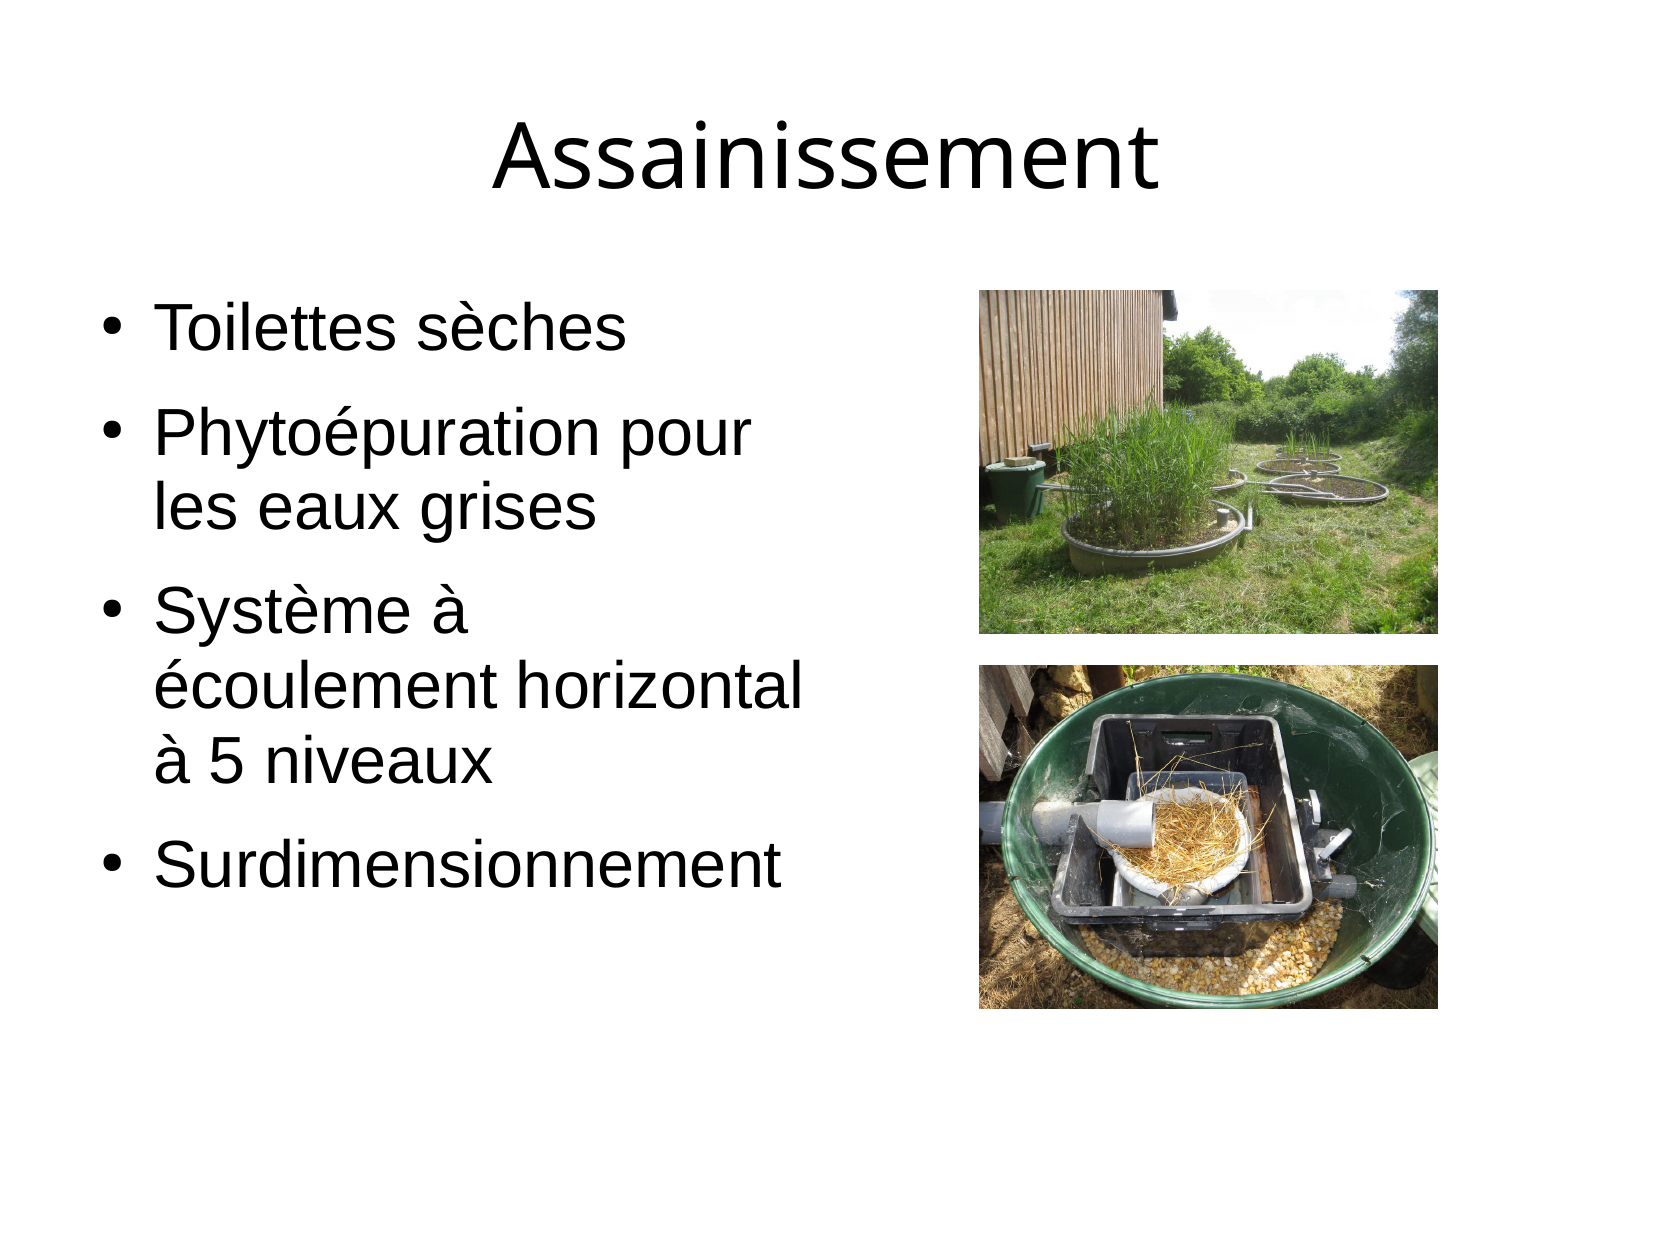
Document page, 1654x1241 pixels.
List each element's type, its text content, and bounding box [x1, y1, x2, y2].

list Toilettes sèches Phytoépuration pour les eaux grises Système à écoulement horizontal à 5 niveaux Surdimensionnement [82, 290, 809, 1010]
title Assainissement [82, 49, 1571, 257]
picture [979, 290, 1438, 634]
picture [979, 665, 1438, 1009]
